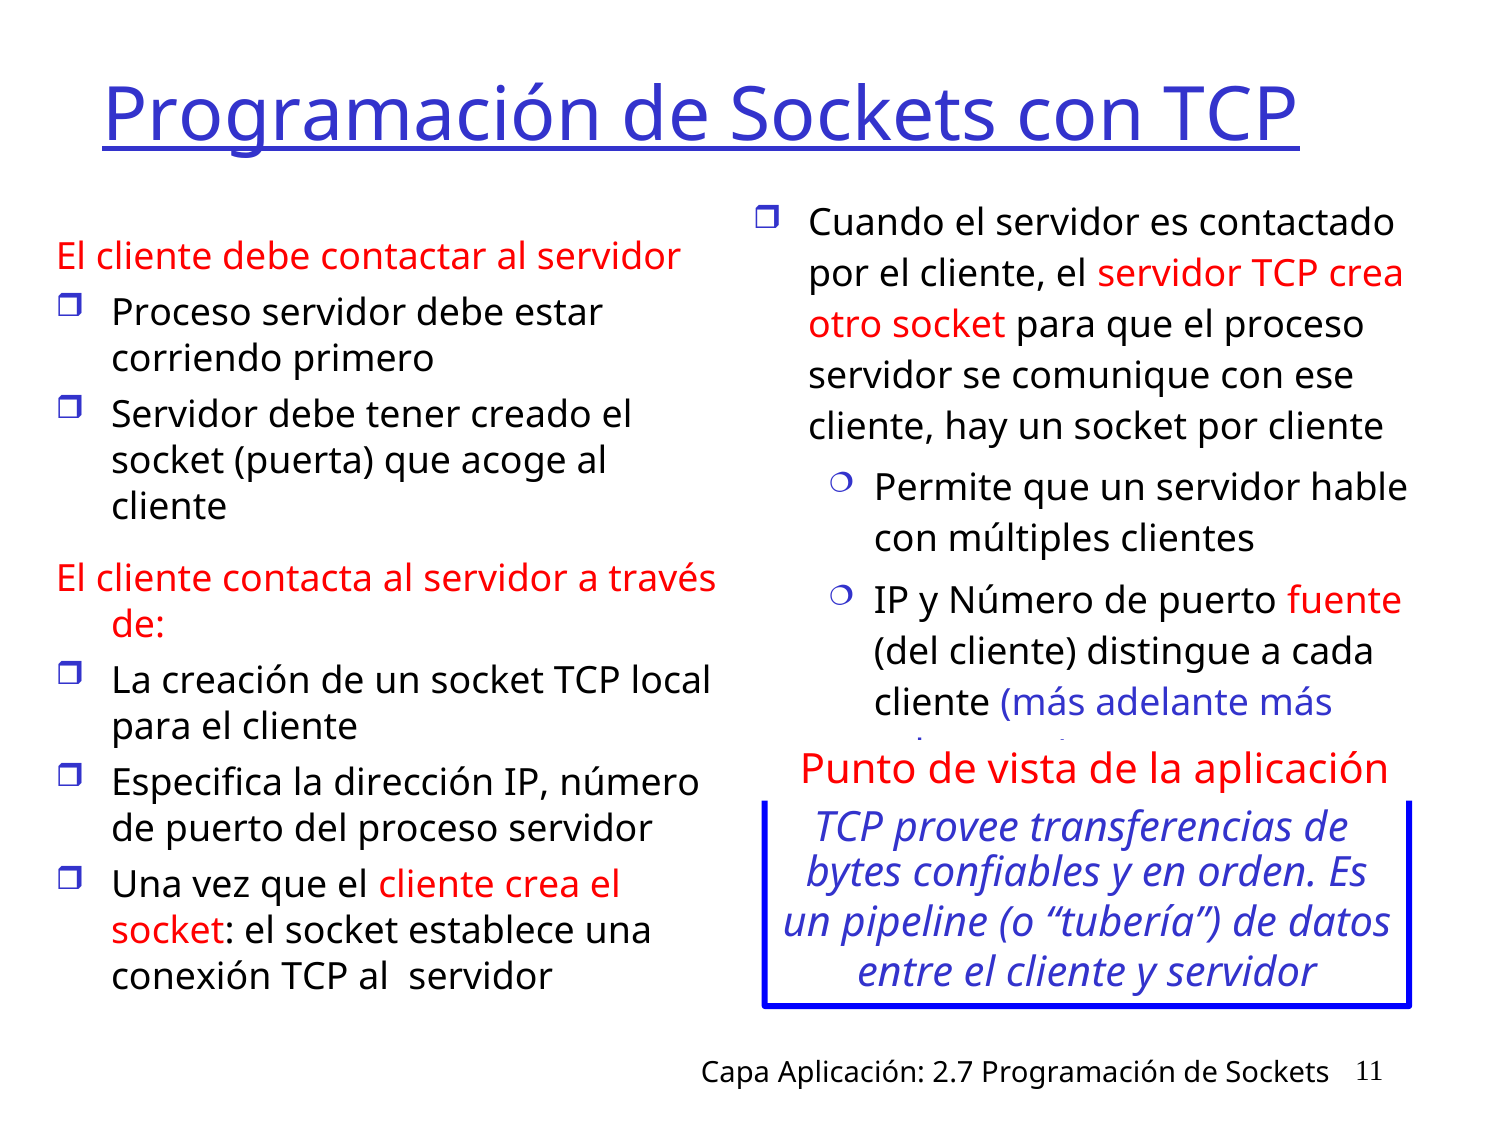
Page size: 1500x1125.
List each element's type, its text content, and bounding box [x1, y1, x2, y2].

list Cuando el servidor es contactado por el cliente, el servidor TCP crea otro socket para que el proceso servidor se comunique con ese cliente, hay un socket por cliente Permite que un servidor hable con múltiples clientes IP y Número de puerto fuente (del cliente) distingue a cada cliente (más adelante más sobre esto)‏ [738, 187, 1426, 727]
list El cliente debe contactar al servidor Proceso servidor debe estar corriendo primero Servidor debe tener creado el socket (puerta) que acoge al cliente El cliente contacta al servidor a través de: La creación de un socket TCP local para el cliente Especifica la dirección IP, número de puerto del proceso servidor Una vez que el cliente crea el socket: el socket establece una conexión TCP al servidor [41, 224, 748, 1051]
text_box Punto de vista de la aplicación [757, 740, 1432, 801]
text_box TCP provee transferencias de bytes confiables y en orden. Es un pipeline (o “tubería”) de datos entre el cliente y servidor [764, 801, 1410, 1007]
title Programación de Sockets con TCP [87, 18, 1459, 207]
